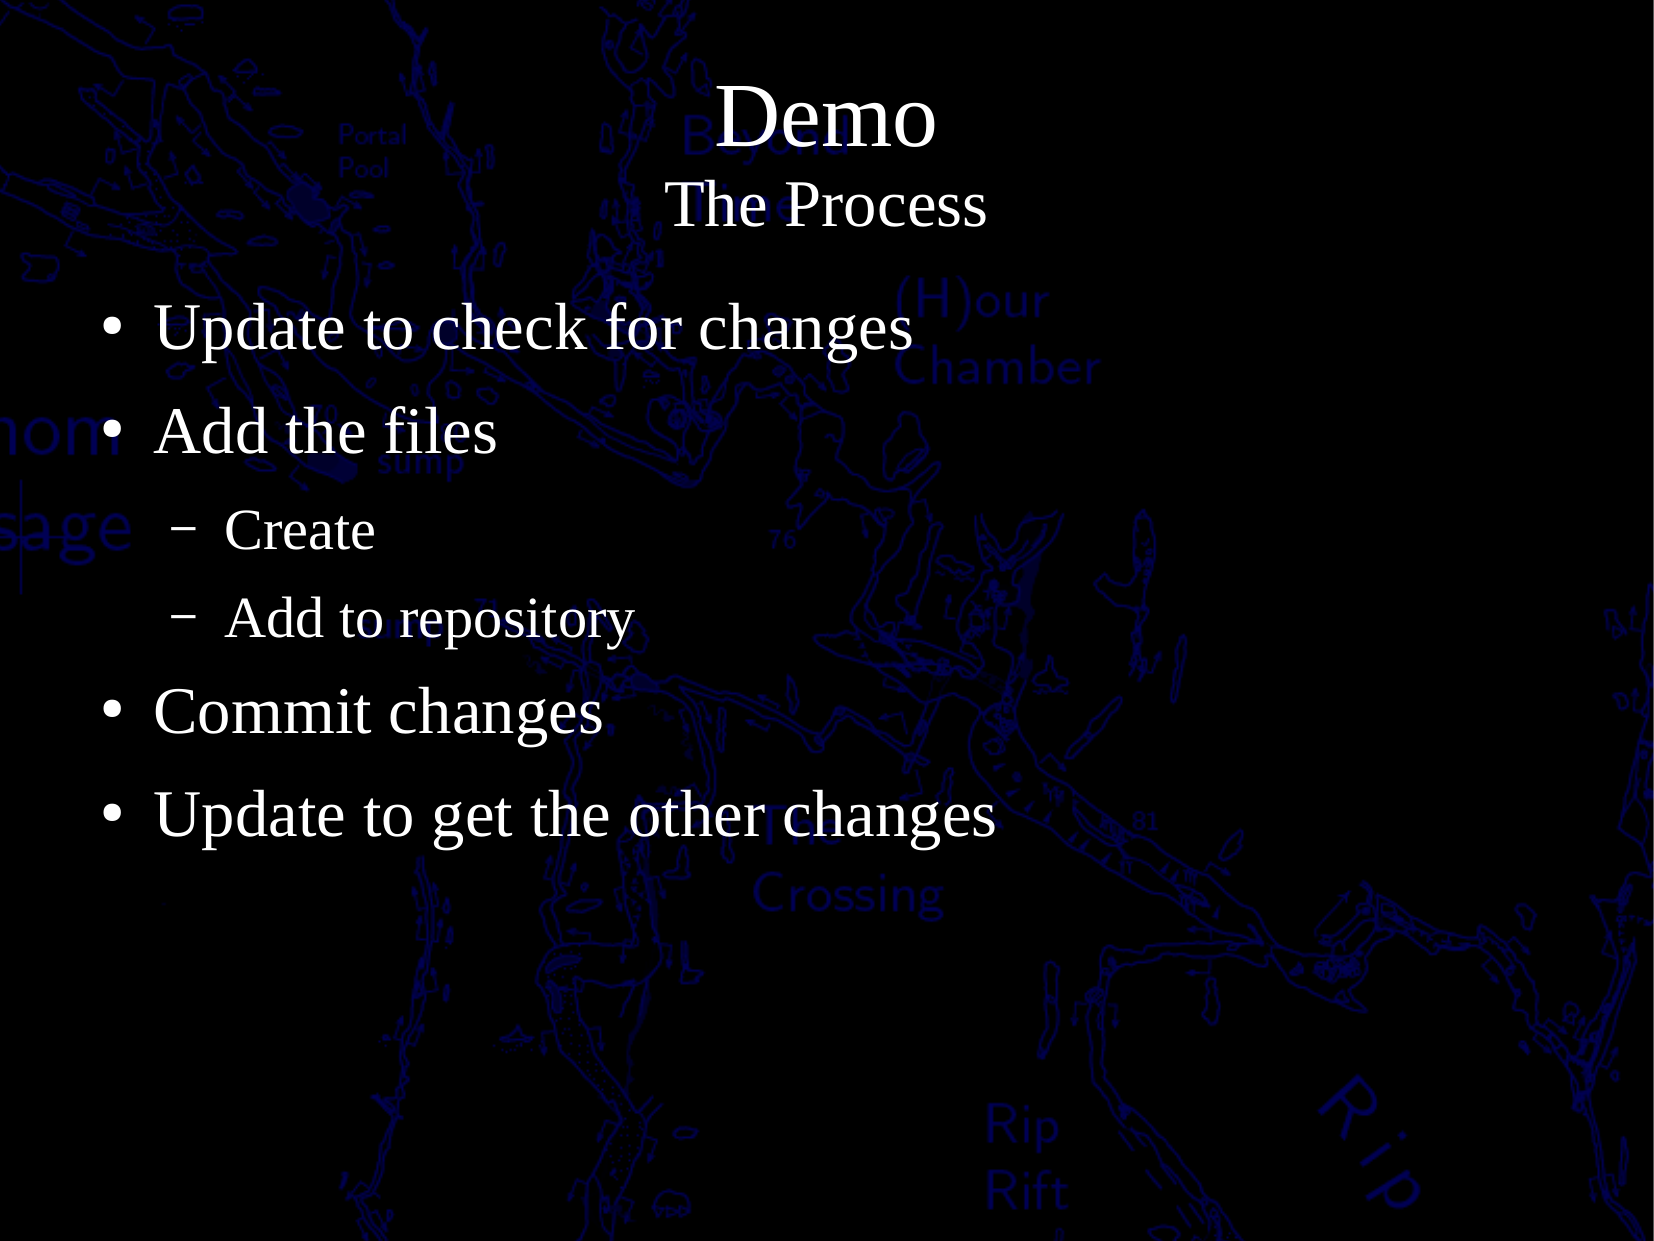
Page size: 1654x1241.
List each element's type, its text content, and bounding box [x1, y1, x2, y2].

title Demo The Process [82, 49, 1571, 257]
picture [0, 0, 1654, 1241]
list Update to check for changes Add the files Create Add to repository Commit changes Update to get the other changes [82, 290, 1571, 1010]
